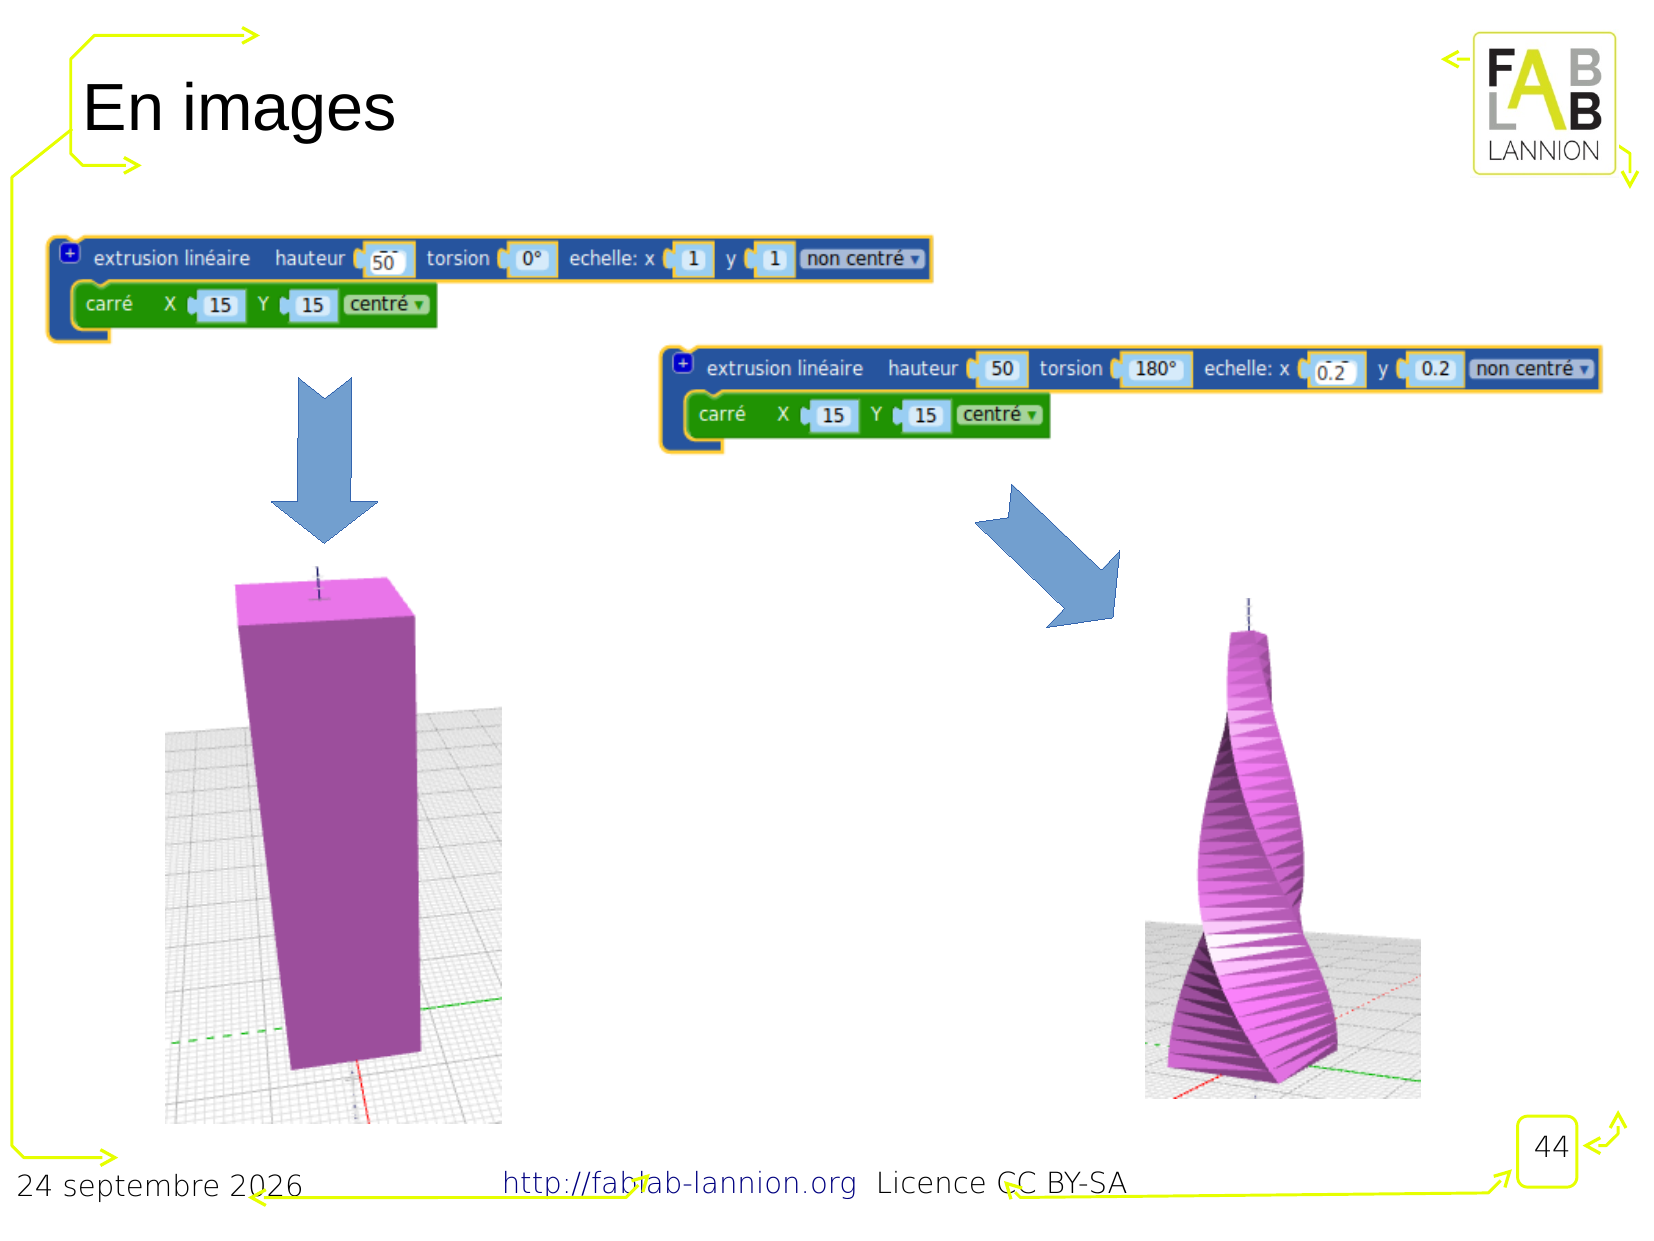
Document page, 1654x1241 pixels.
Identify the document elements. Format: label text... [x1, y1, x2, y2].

picture [1145, 598, 1421, 1099]
picture [1470, 29, 1619, 178]
picture [14, 206, 1633, 466]
text_box [271, 377, 378, 544]
picture [165, 566, 502, 1124]
text_box [975, 484, 1120, 628]
title En images [82, 49, 1441, 166]
